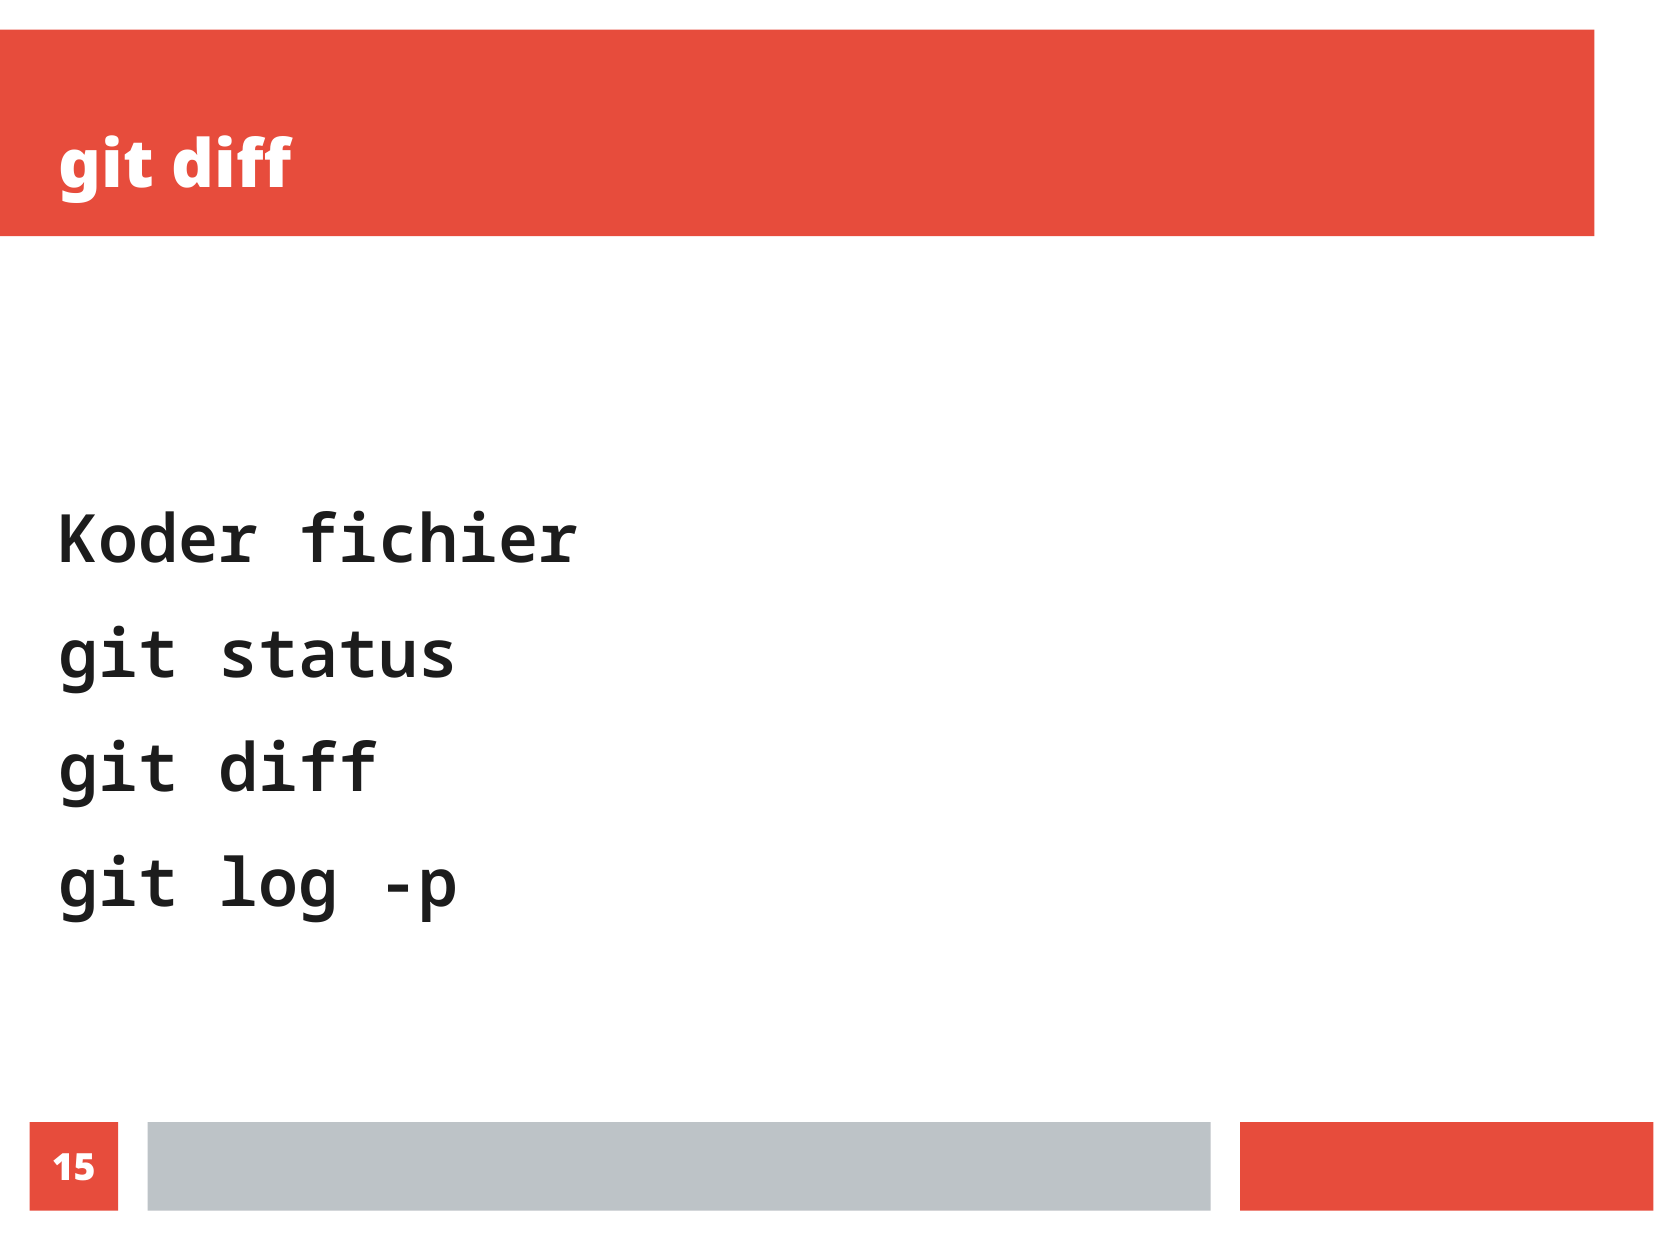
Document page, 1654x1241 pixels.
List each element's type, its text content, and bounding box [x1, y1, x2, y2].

title git diff [59, 59, 1595, 207]
list Koder fichier git status git diff git log -p [59, 324, 1565, 1093]
